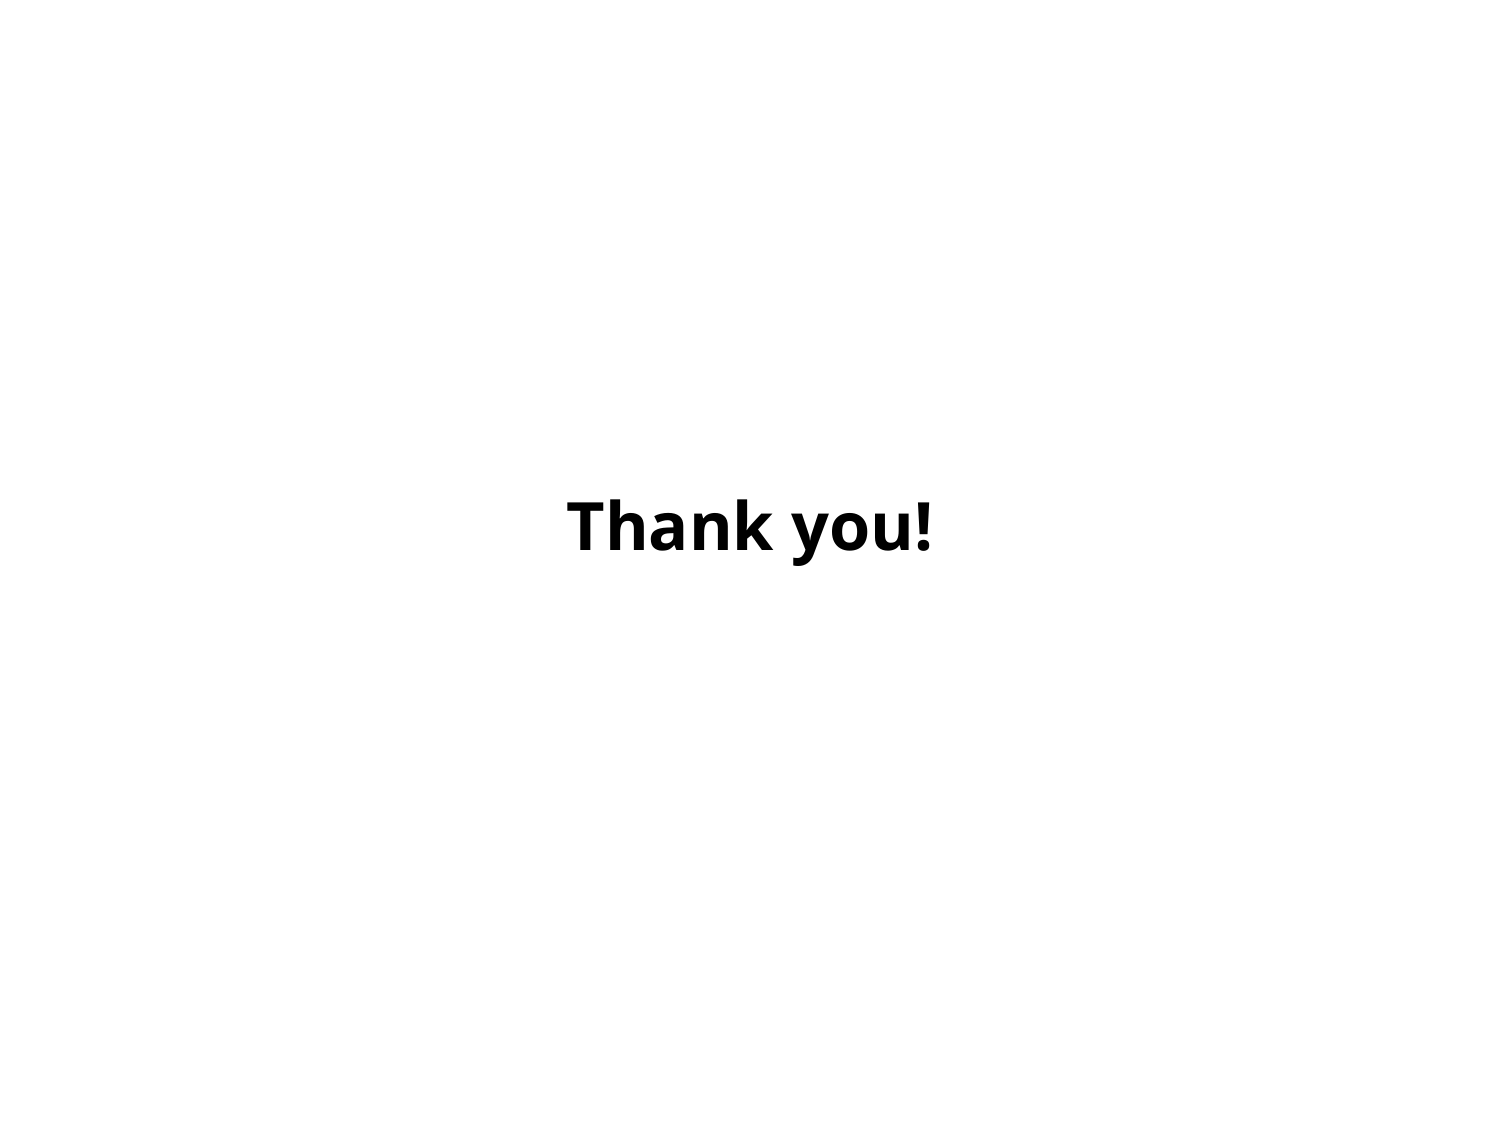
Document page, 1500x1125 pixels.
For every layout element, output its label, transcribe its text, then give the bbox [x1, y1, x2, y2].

text_box Thank you! [75, 476, 1426, 597]
